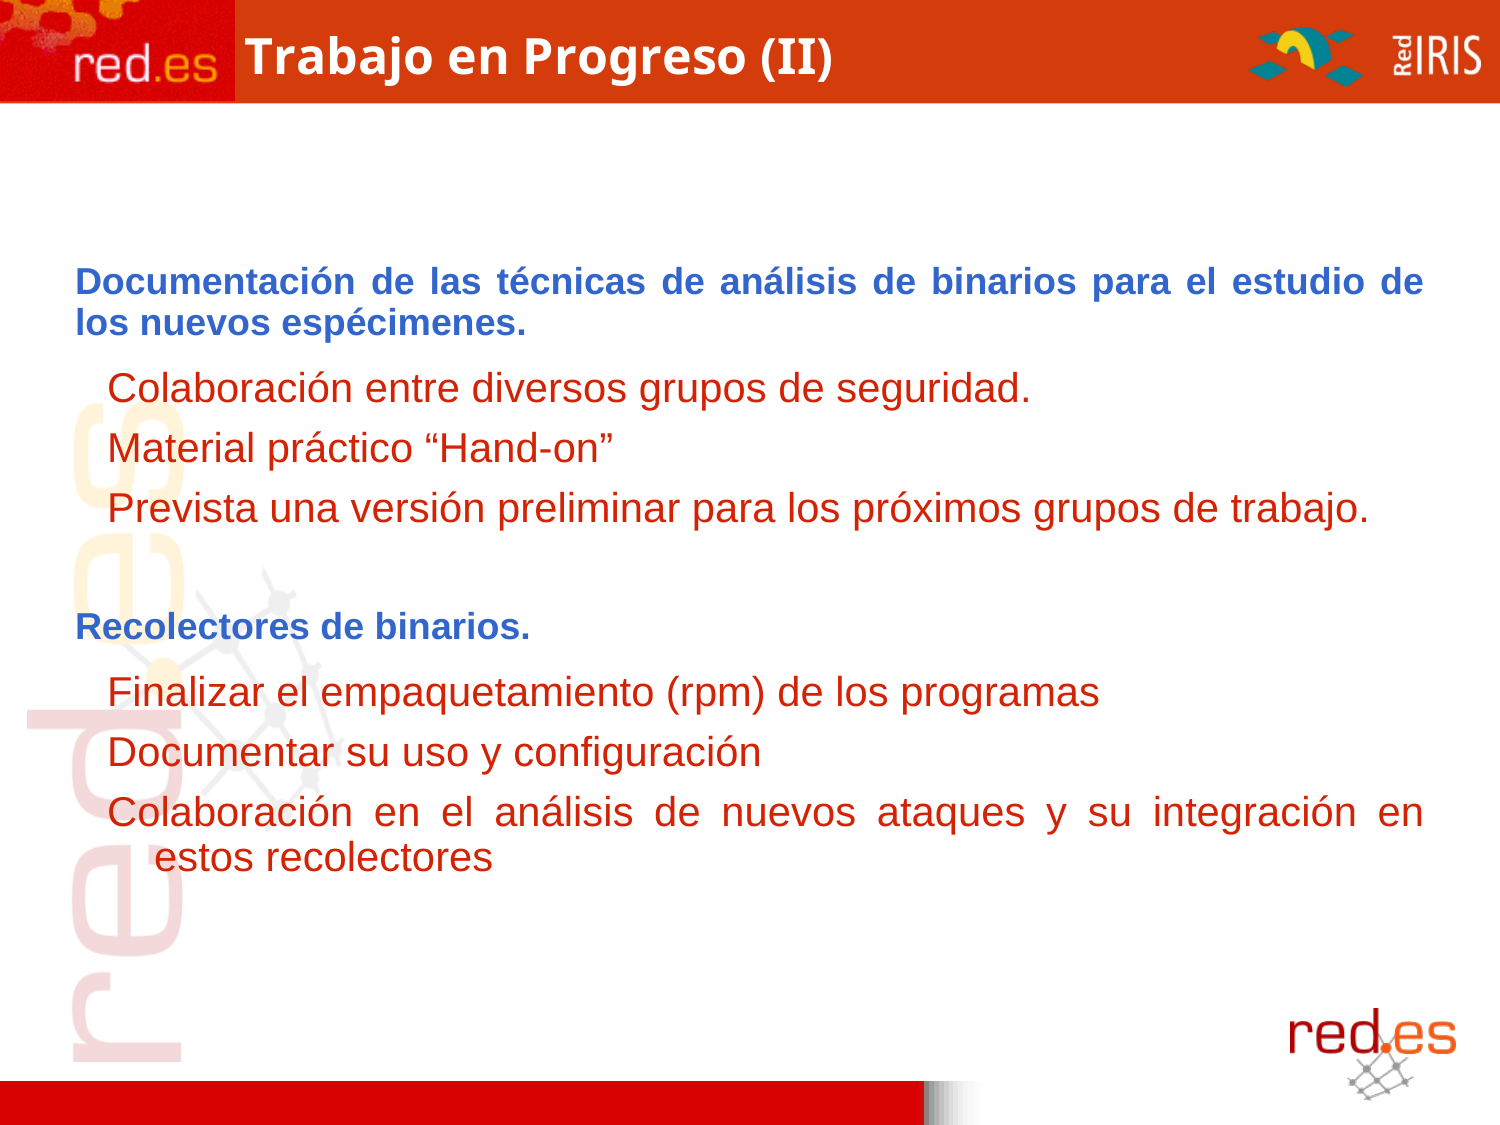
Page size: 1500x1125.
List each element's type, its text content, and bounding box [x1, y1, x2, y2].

picture [27, 400, 345, 1062]
picture [1412, 27, 1481, 87]
list Documentación de las técnicas de análisis de binarios para el estudio de los nuevos espécimenes. Colaboración entre diversos grupos de seguridad. Material práctico “Hand-on” Prevista una versión preliminar para los próximos grupos de trabajo. Recolectores de binarios. Finalizar el empaquetamiento (rpm) de los programas Documentar su uso y configuración Colaboración en el análisis de nuevos ataques y su integración en estos recolectores [75, 262, 1426, 1006]
picture [0, 1008, 1500, 1125]
title Trabajo en Progreso (II) [244, 0, 1412, 121]
picture [0, 0, 235, 101]
